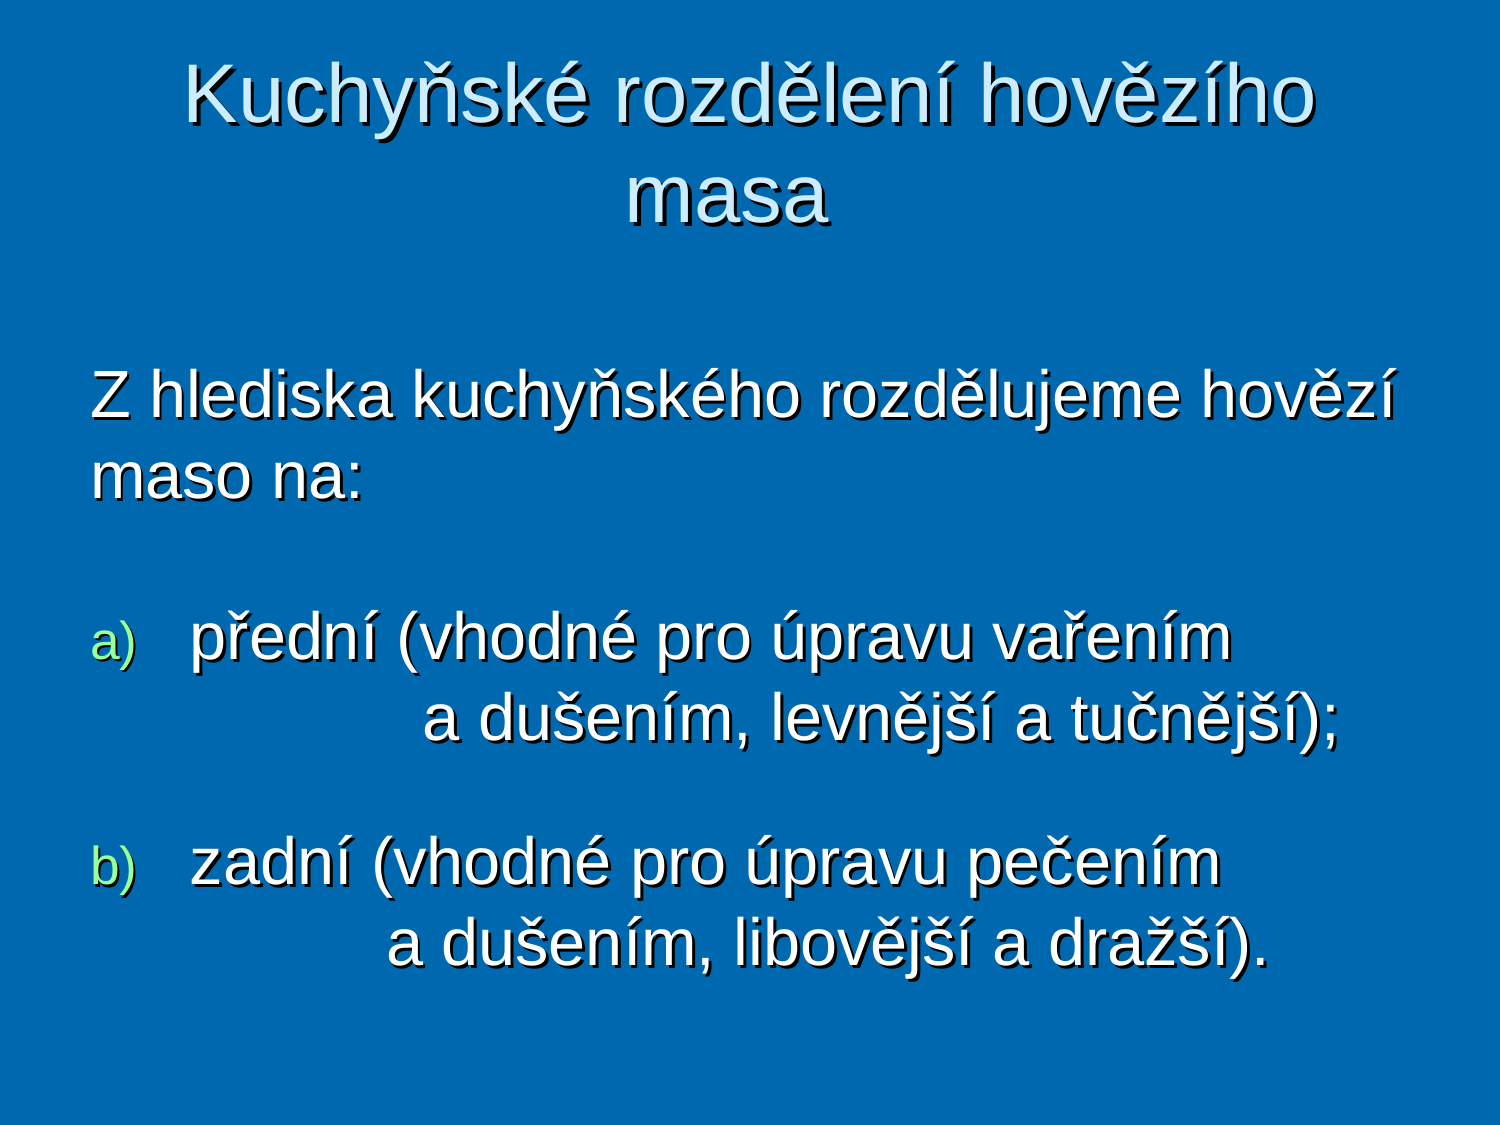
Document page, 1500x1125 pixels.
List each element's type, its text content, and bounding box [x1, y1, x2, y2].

title Kuchyňské rozdělení hovězího masa [75, 31, 1426, 247]
list Z hlediska kuchyňského rozdělujeme hovězí maso na: přední (vhodné pro úpravu vařením a dušením, levnější a tučnější); zadní (vhodné pro úpravu pečením a dušením, libovější a dražší). [75, 262, 1426, 1051]
